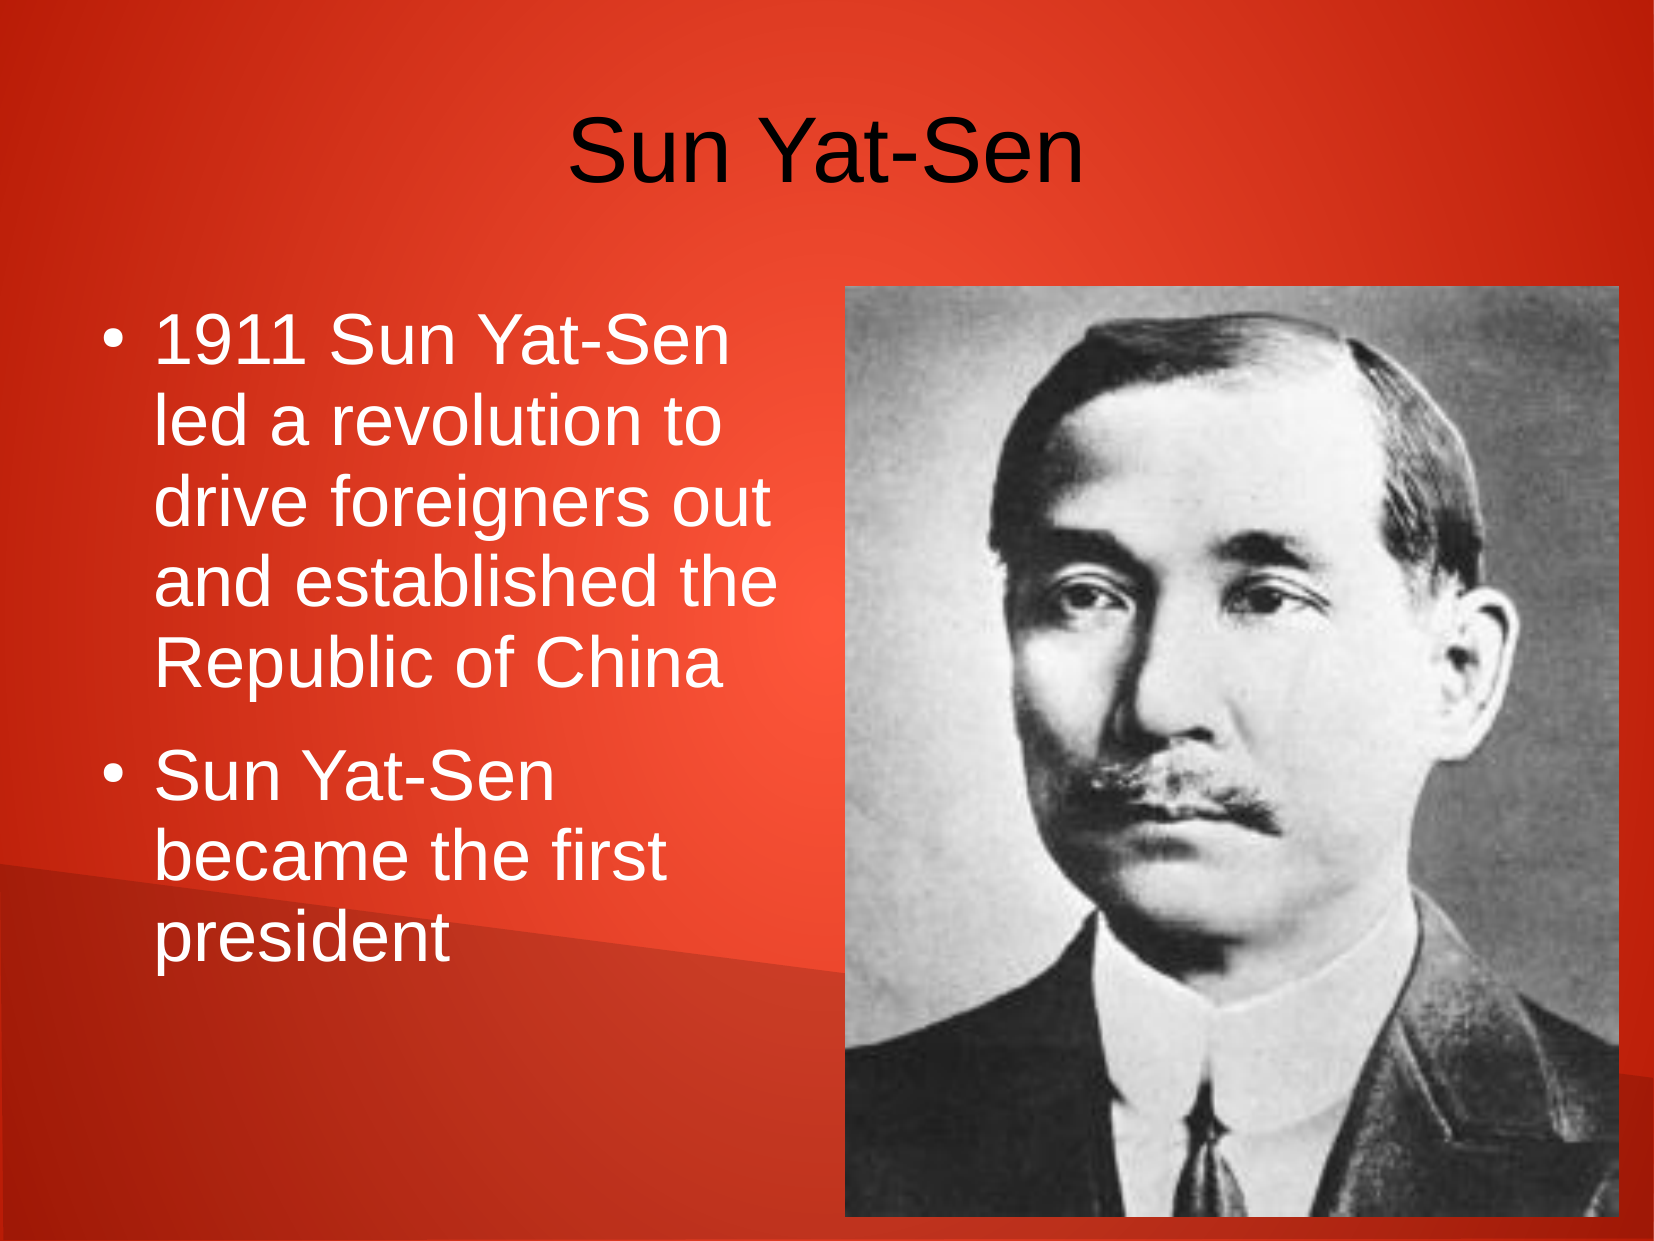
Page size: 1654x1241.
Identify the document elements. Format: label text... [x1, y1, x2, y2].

list 1911 Sun Yat-Sen led a revolution to drive foreigners out and established the Republic of China Sun Yat-Sen became the first president [82, 299, 809, 1019]
picture [845, 286, 1619, 1217]
title Sun Yat-Sen [82, 47, 1571, 252]
